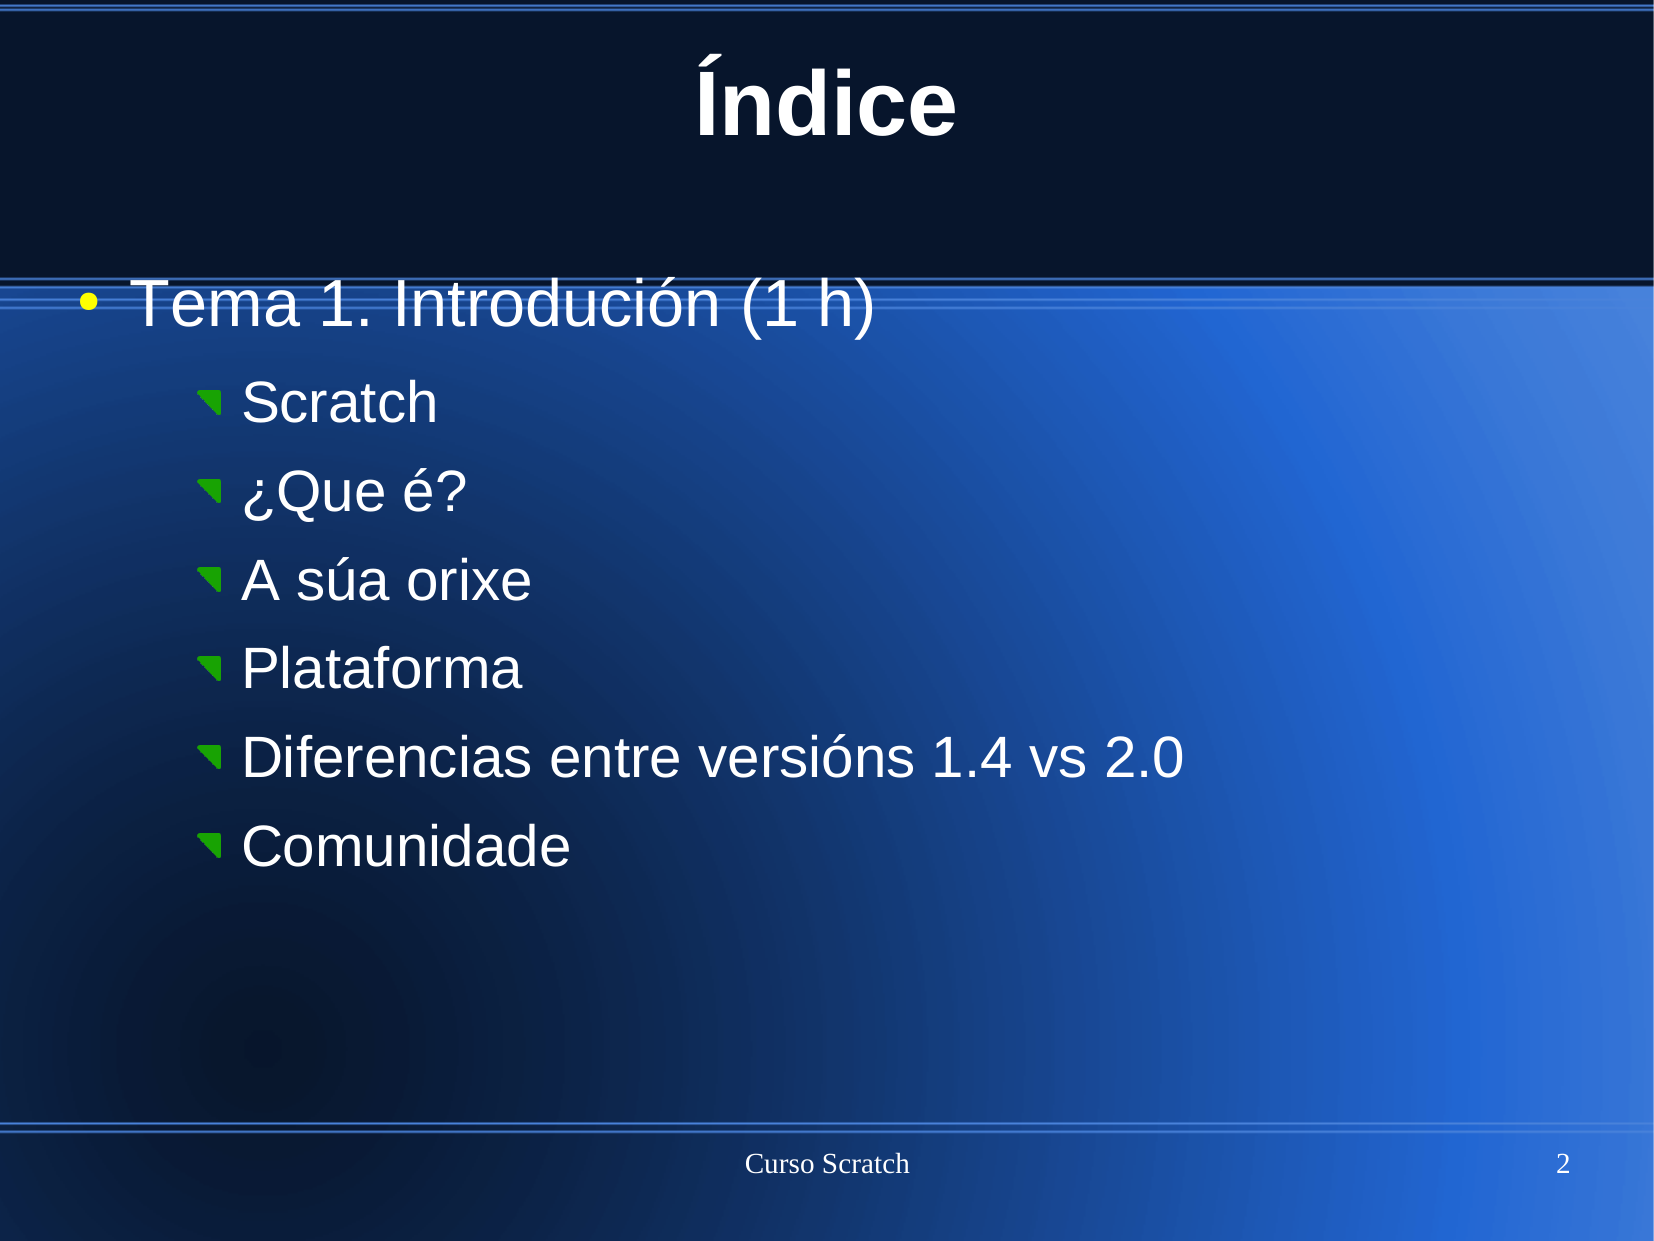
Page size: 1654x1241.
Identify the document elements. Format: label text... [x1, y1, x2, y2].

picture [0, 0, 1654, 1241]
title Índice [59, 29, 1595, 178]
list Tema 1. Introdución (1 h) Scratch ¿Que é? A súa orixe Plataforma Diferencias entre versións 1.4 vs 2.0 Comunidade [59, 265, 1595, 986]
